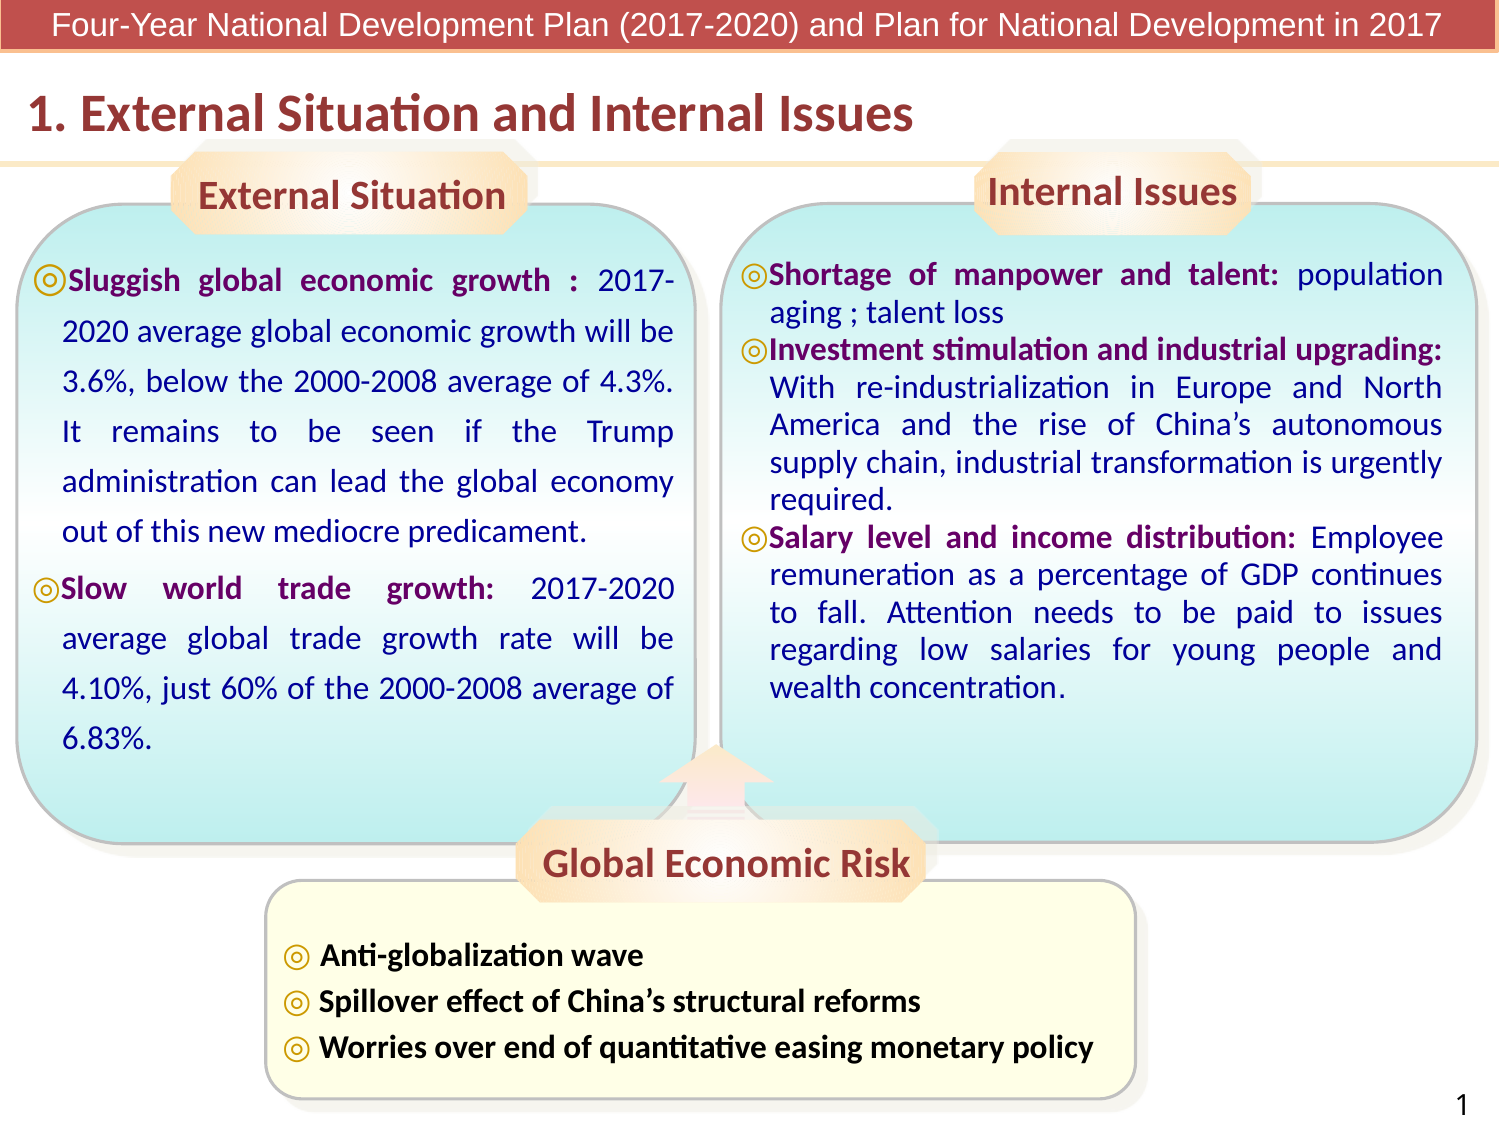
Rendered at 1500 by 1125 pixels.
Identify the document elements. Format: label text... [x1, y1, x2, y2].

text_box ◎Shortage of manpower and talent: population aging ; talent loss ◎Investment stimulation and industrial upgrading: With re-industrialization in Europe and North America and the rise of China’s autonomous supply chain, industrial transformation is urgently required. ◎Salary level and income distribution: Employee remuneration as a percentage of GDP continues to fall. Attention needs to be paid to issues regarding low salaries for young people and wealth concentration. [724, 247, 1459, 776]
text_box ◎Sluggish global economic growth : 2017-2020 average global economic growth will be 3.6%, below the 2000-2008 average of 4.3%. It remains to be seen if the Trump administration can lead the global economy out of this new mediocre predicament. ◎Slow world trade growth: 2017-2020 average global trade growth rate will be 4.10%, just 60% of the 2000-2008 average of 6.83%. [16, 264, 690, 854]
text_box 1 [1439, 1070, 1500, 1125]
text_box [27, 204, 685, 264]
text_box [658, 251, 1477, 843]
text_box [265, 880, 1136, 1073]
text_box ◎ Anti-globalization wave ◎ Spillover effect of China’s structural reforms ◎ Worries over end of quantitative easing monetary policy [267, 919, 1165, 1125]
text_box [687, 809, 745, 814]
text_box [741, 203, 1457, 247]
text_box Four-Year National Development Plan (2017-2020) and Plan for National Development in 2017 [0, 0, 1498, 52]
text_box Internal Issues [974, 152, 1251, 236]
text_box 1. External Situation and Internal Issues [23, 70, 1500, 150]
text_box External Situation [170, 151, 528, 235]
text_box Global Economic Risk [515, 819, 926, 903]
